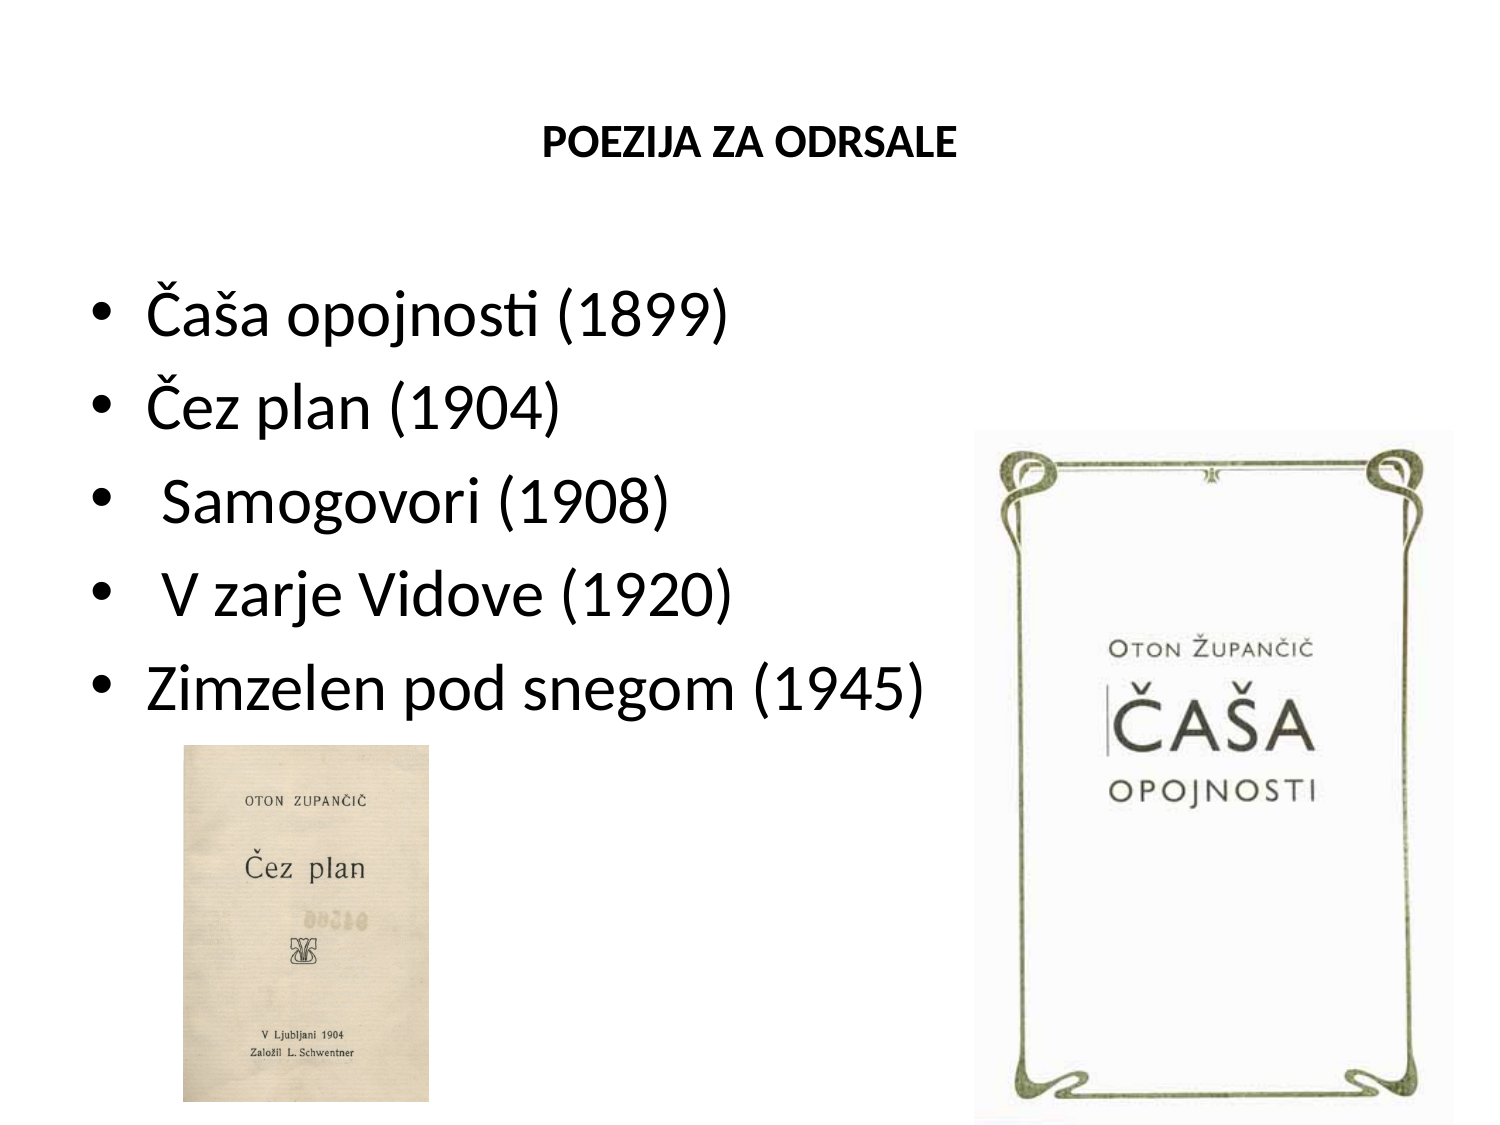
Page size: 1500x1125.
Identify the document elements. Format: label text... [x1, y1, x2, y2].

title POEZIJA ZA ODRSALE [75, 45, 1425, 233]
picture [183, 745, 429, 1102]
list Čaša opojnosti (1899) Čez plan (1904) Samogovori (1908) V zarje Vidove (1920) Zimzelen pod snegom (1945) [75, 262, 1425, 1005]
picture [974, 430, 1454, 1125]
